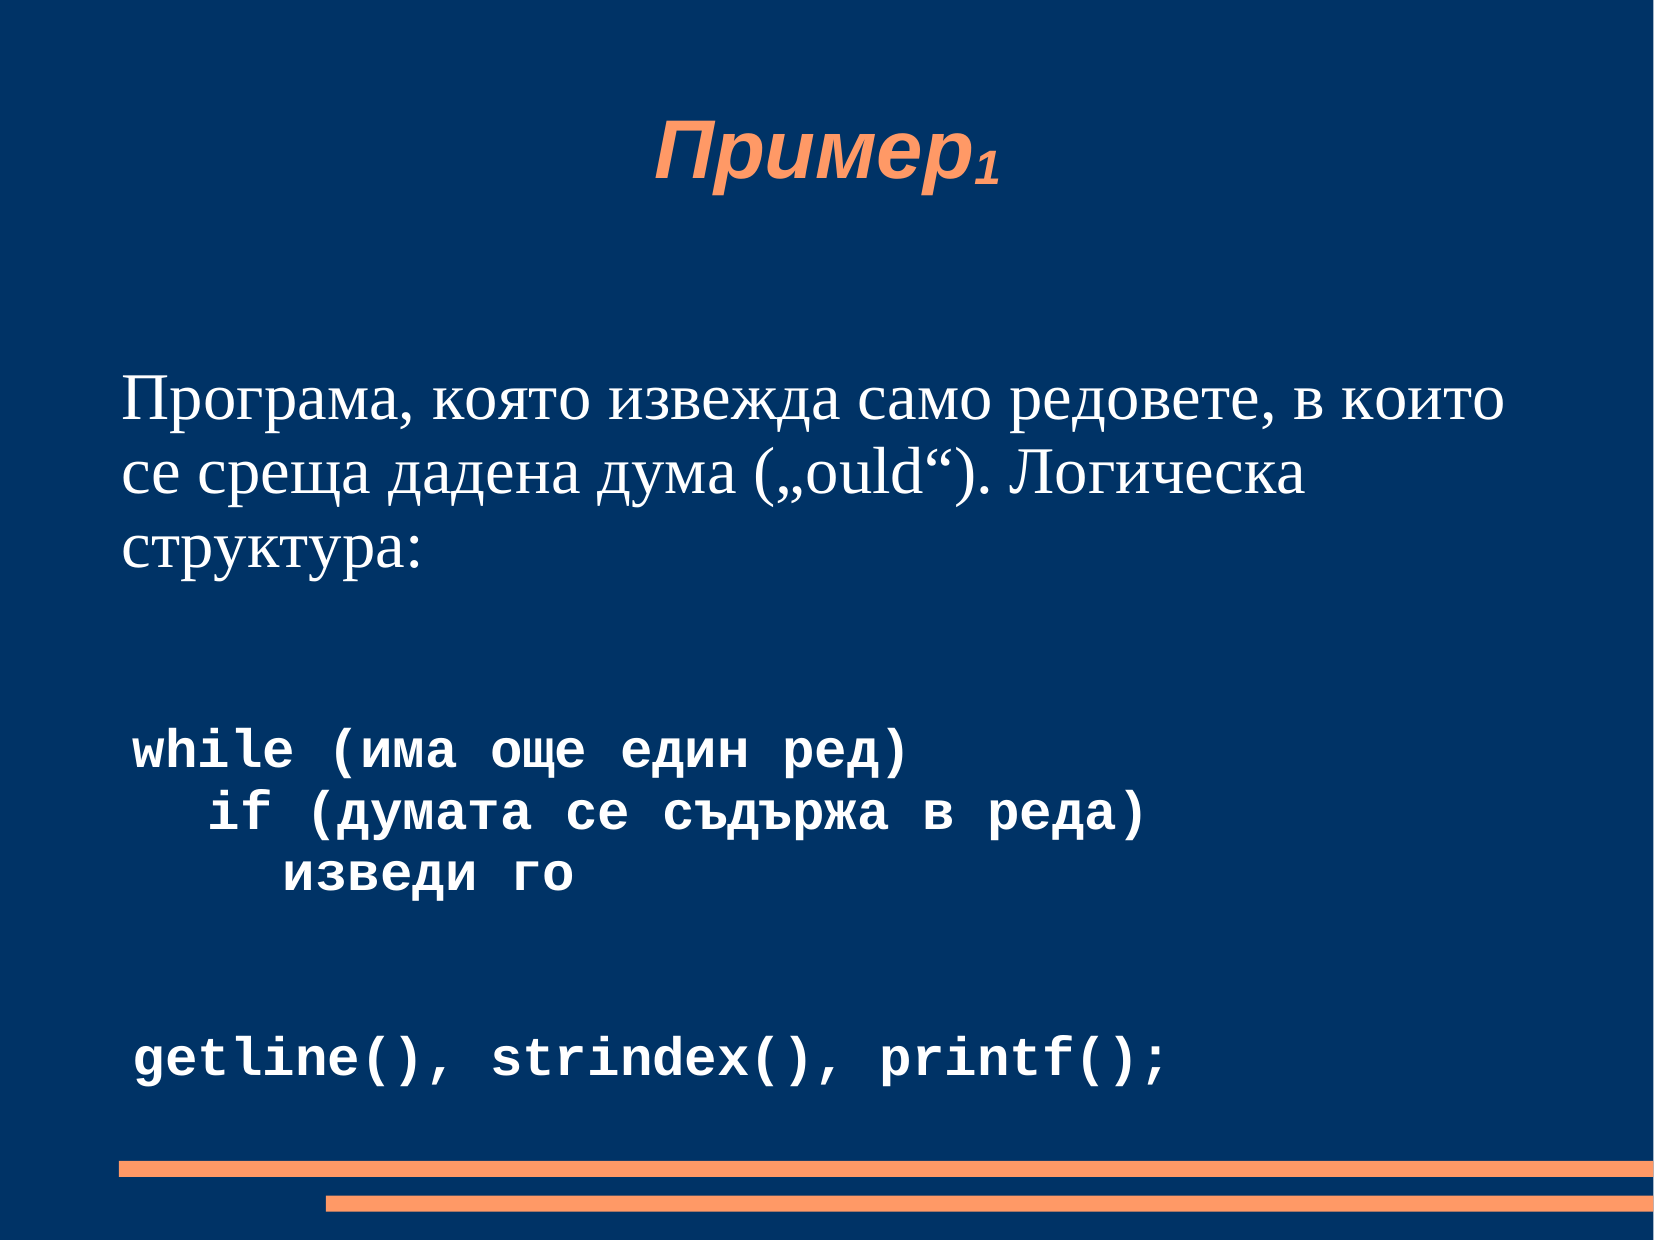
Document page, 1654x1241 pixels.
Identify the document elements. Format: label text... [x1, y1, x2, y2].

title Пример1 [121, 46, 1534, 254]
subtitle Програма, която извежда само редовете, в които се среща дадена дума („ould“). Логическа структура: [121, 322, 1561, 621]
text_box while (има още един ред) if (думата се съдържа в реда) изведи го getline(), strindex(), printf(); [118, 715, 1418, 1163]
